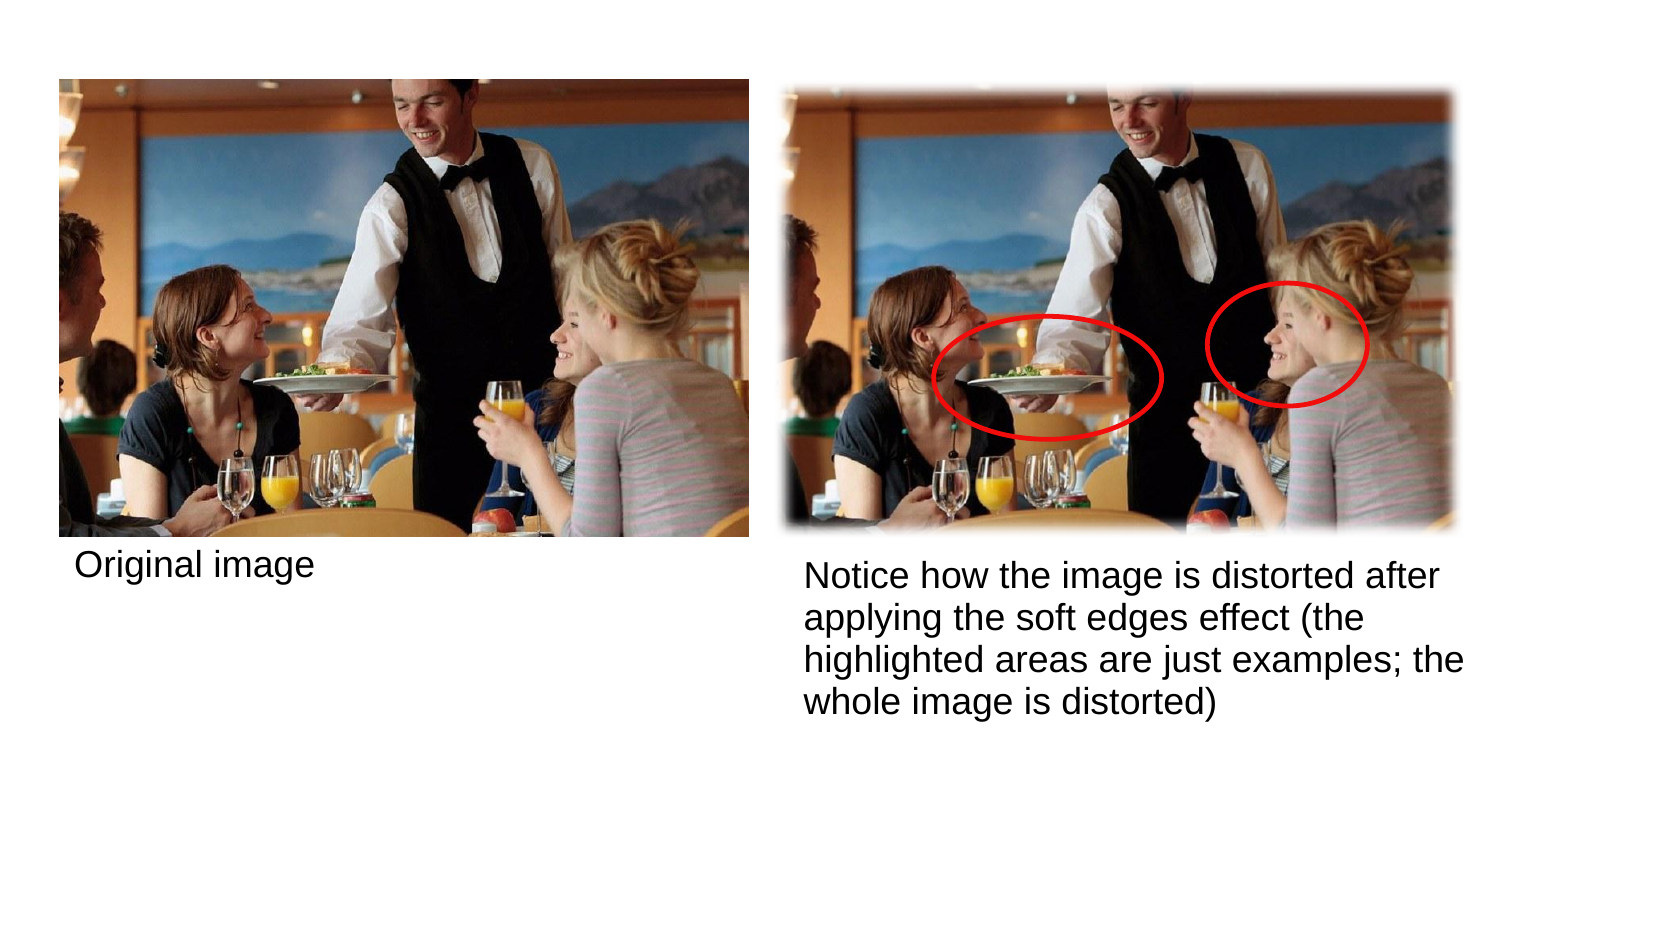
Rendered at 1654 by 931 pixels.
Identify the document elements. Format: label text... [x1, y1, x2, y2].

picture [59, 79, 749, 537]
picture [774, 80, 1464, 538]
text_box Original image [59, 536, 331, 594]
text_box Notice how the image is distorted after applying the soft edges effect (the highlighted areas are just examples; the whole image is distorted) [788, 546, 1481, 730]
